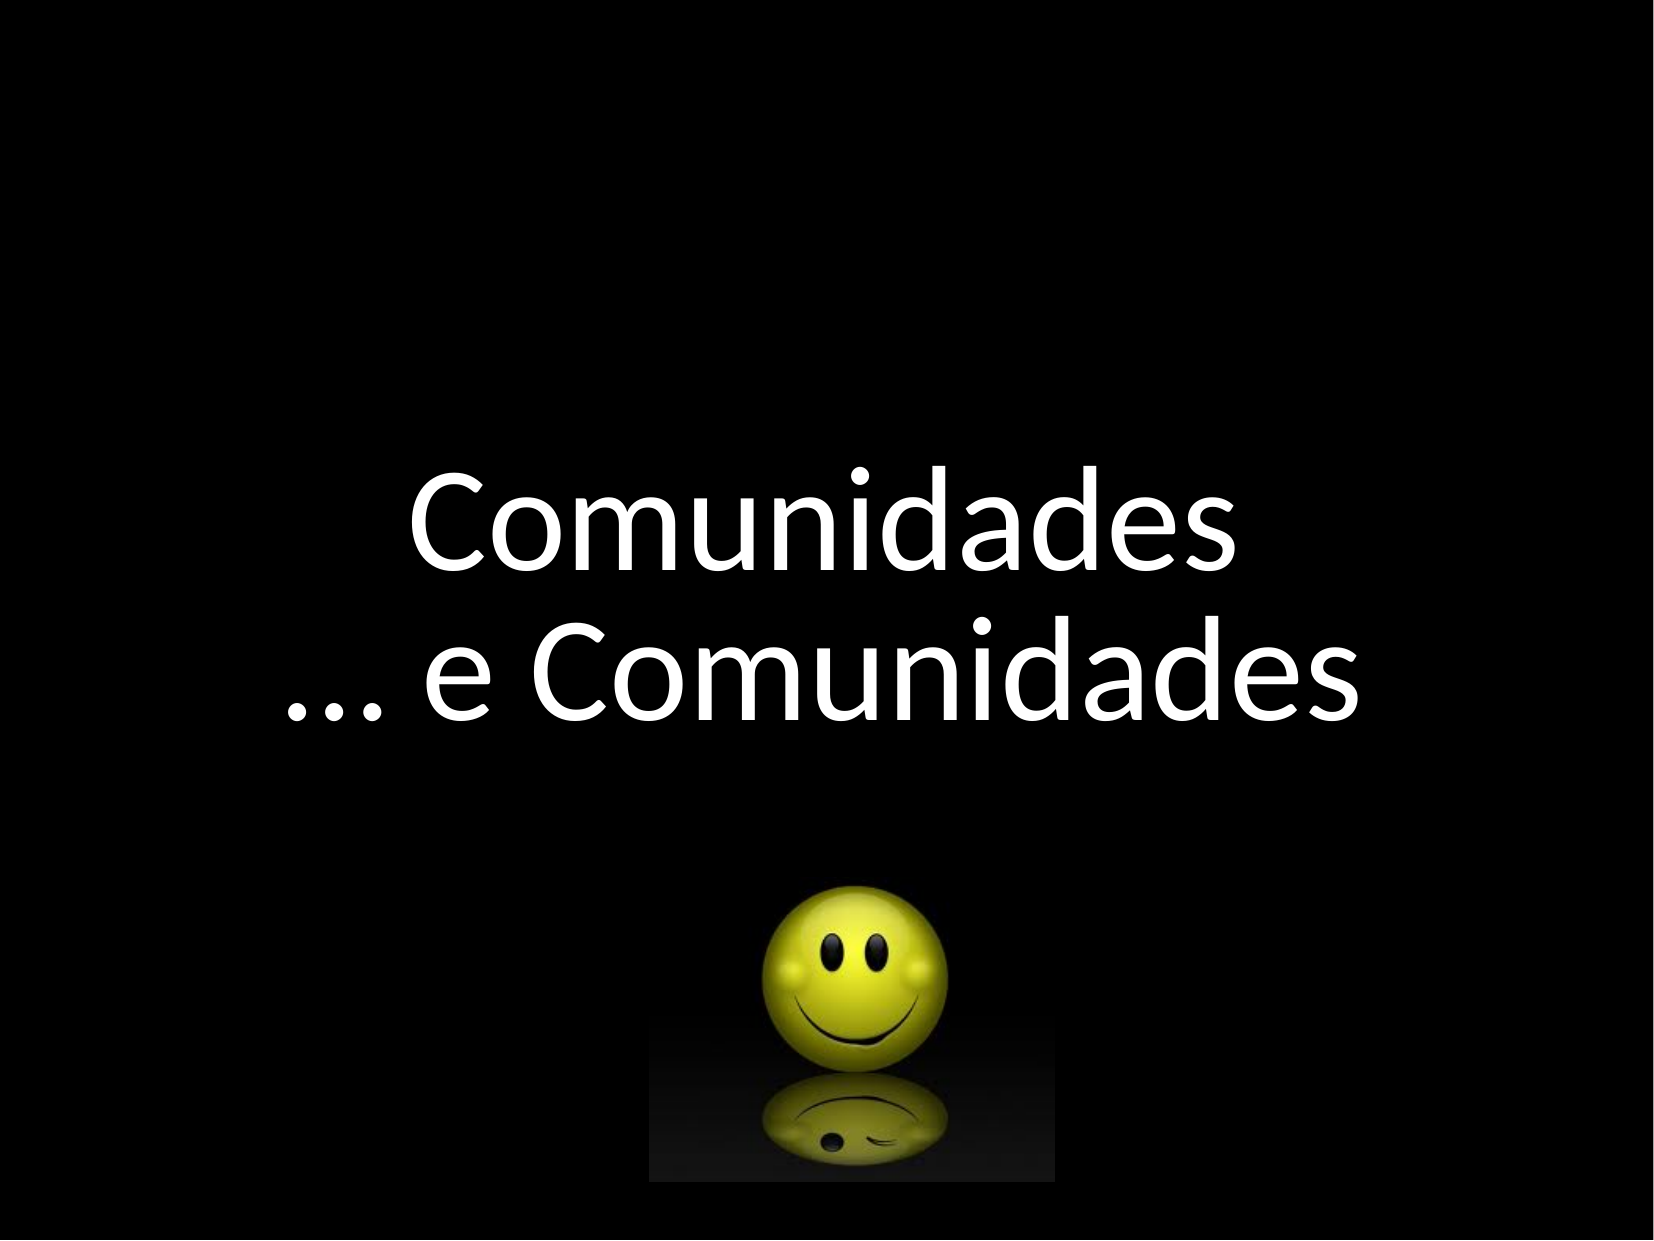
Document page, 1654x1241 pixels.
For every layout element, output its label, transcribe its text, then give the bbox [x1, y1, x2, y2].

subtitle Comunidades … e Comunidades [70, 53, 1577, 1162]
picture [649, 877, 1055, 1182]
